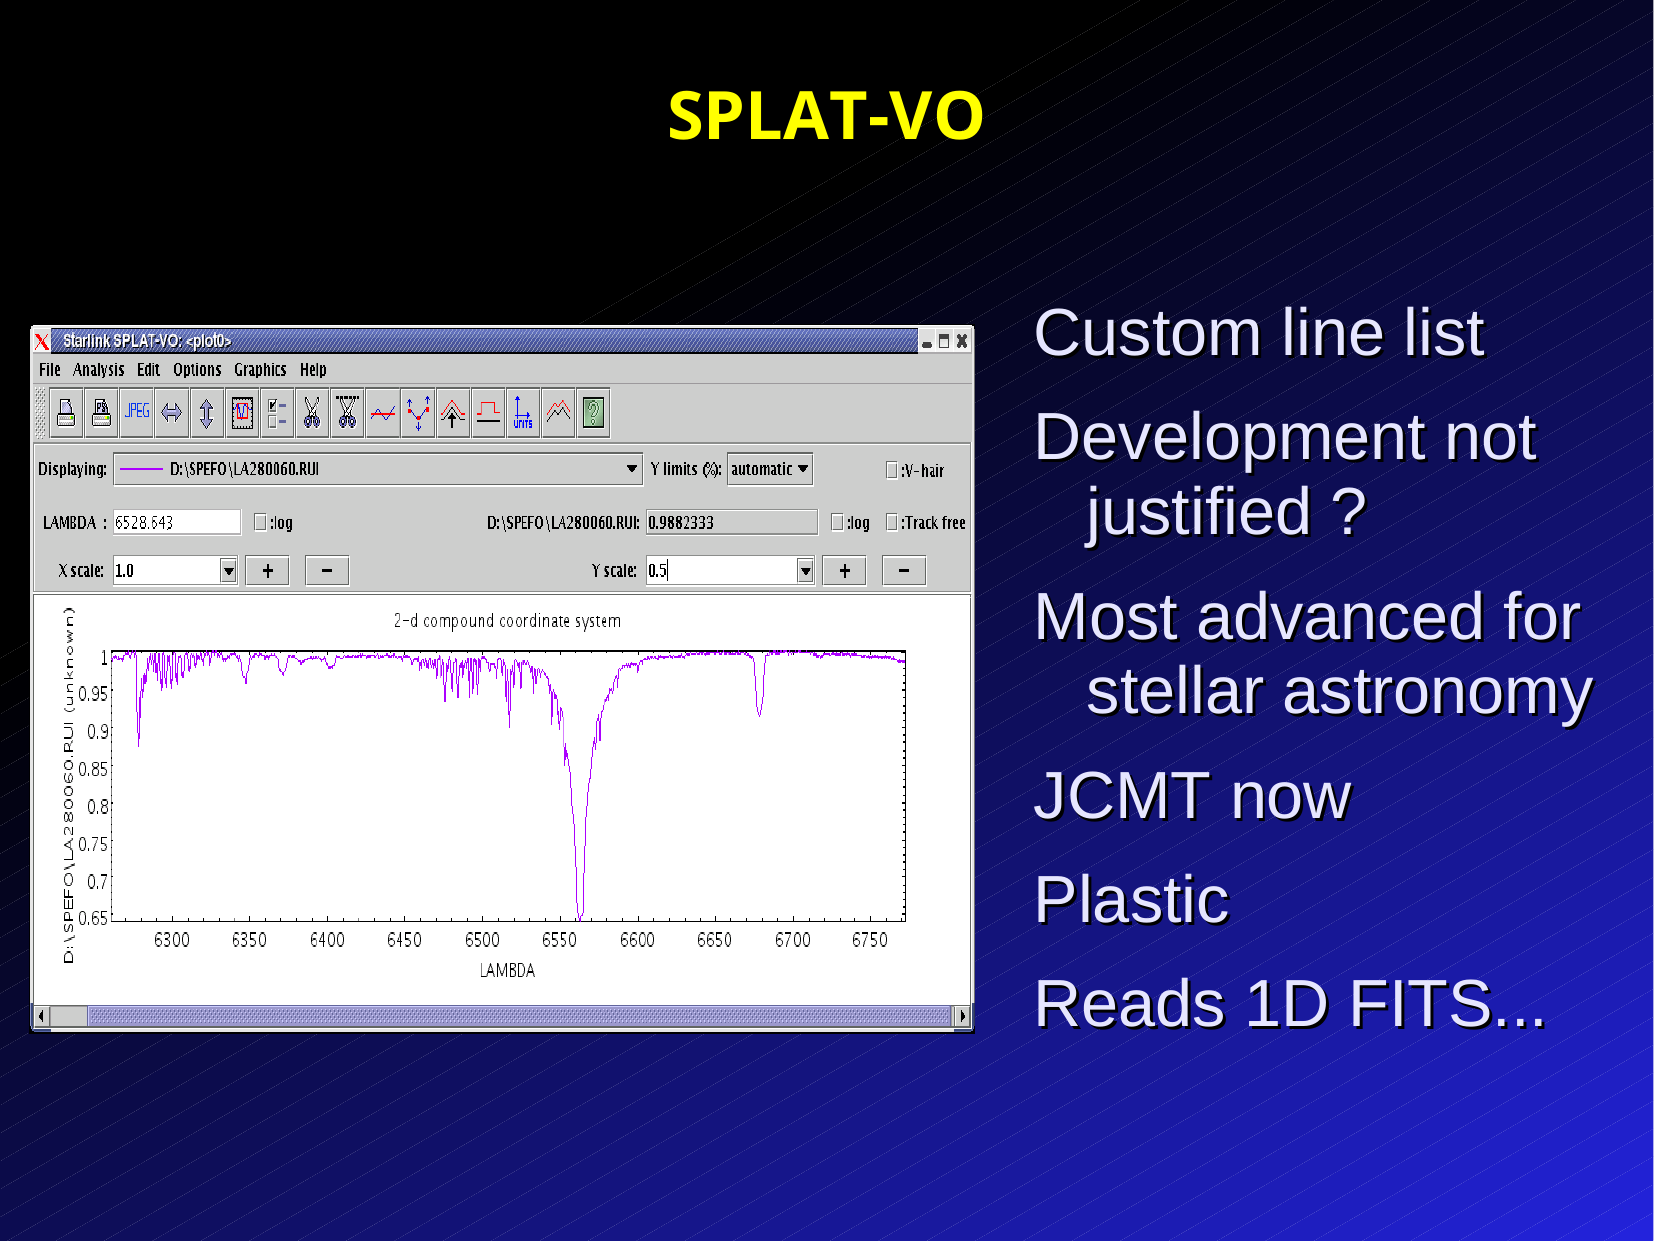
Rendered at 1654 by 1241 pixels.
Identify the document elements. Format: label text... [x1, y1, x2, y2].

picture [29, 324, 975, 1034]
title SPLAT-VO [82, 49, 1571, 178]
list Custom line list Development not justified ? Most advanced for stellar astronomy JCMT now Plastic Reads 1D FITS... [1015, 295, 1654, 1114]
